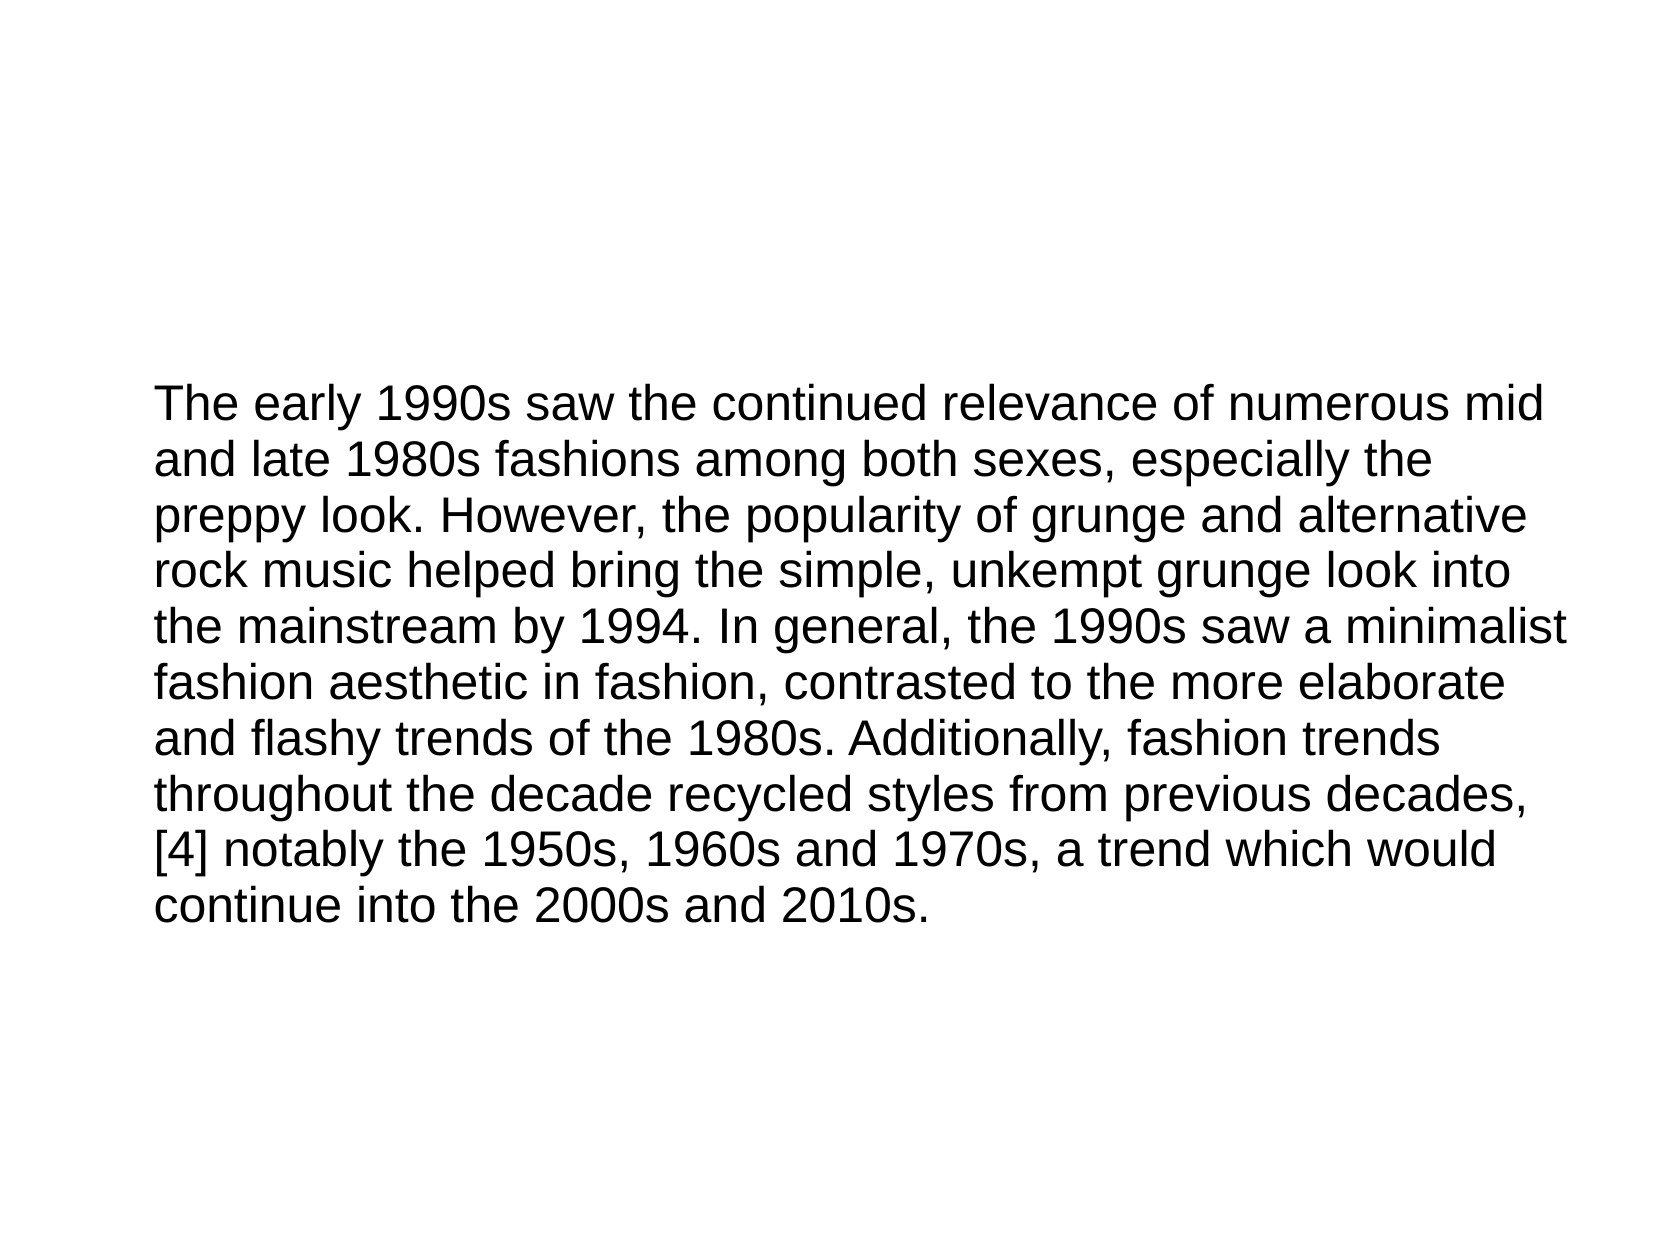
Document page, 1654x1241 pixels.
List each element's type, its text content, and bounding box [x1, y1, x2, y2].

list The early 1990s saw the continued relevance of numerous mid and late 1980s fashions among both sexes, especially the preppy look. However, the popularity of grunge and alternative rock music helped bring the simple, unkempt grunge look into the mainstream by 1994. In general, the 1990s saw a minimalist fashion aesthetic in fashion, contrasted to the more elaborate and flashy trends of the 1980s. Additionally, fashion trends throughout the decade recycled styles from previous decades,[4] notably the 1950s, 1960s and 1970s, a trend which would continue into the 2000s and 2010s. [82, 290, 1571, 1109]
